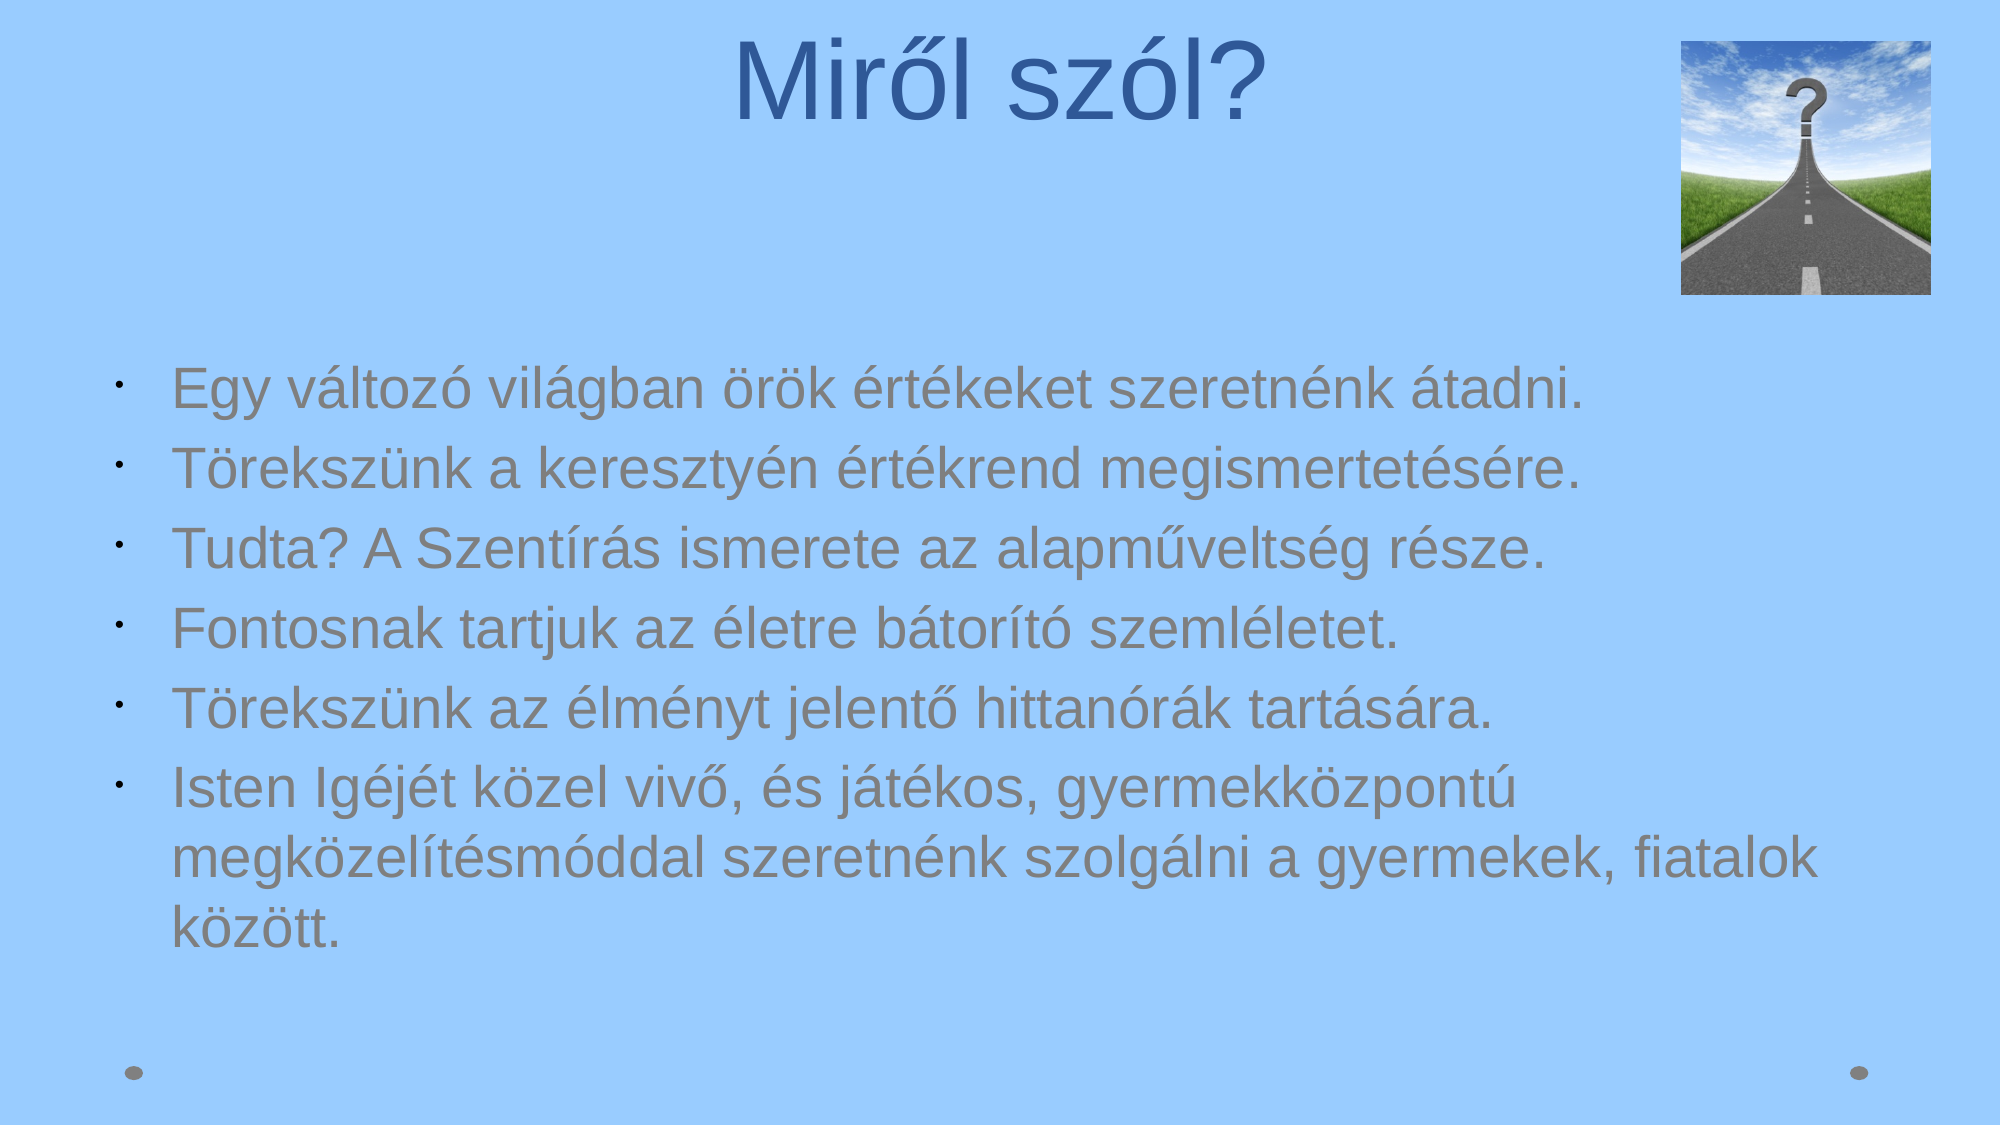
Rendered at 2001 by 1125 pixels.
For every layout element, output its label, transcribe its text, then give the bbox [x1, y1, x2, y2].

title Miről szól? [99, 0, 1900, 262]
picture [1681, 41, 1931, 296]
list Egy változó világban örök értékeket szeretnénk átadni. Törekszünk a keresztyén értékrend megismertetésére. Tudta? A Szentírás ismerete az alapműveltség része. Fontosnak tartjuk az életre bátorító szemléletet. Törekszünk az élményt jelentő hittanórák tartására. Isten Igéjét közel vivő, és játékos, gyermekközpontú megközelítésmóddal szeretnénk szolgálni a gyermekek, fiatalok között. [99, 262, 1931, 1082]
